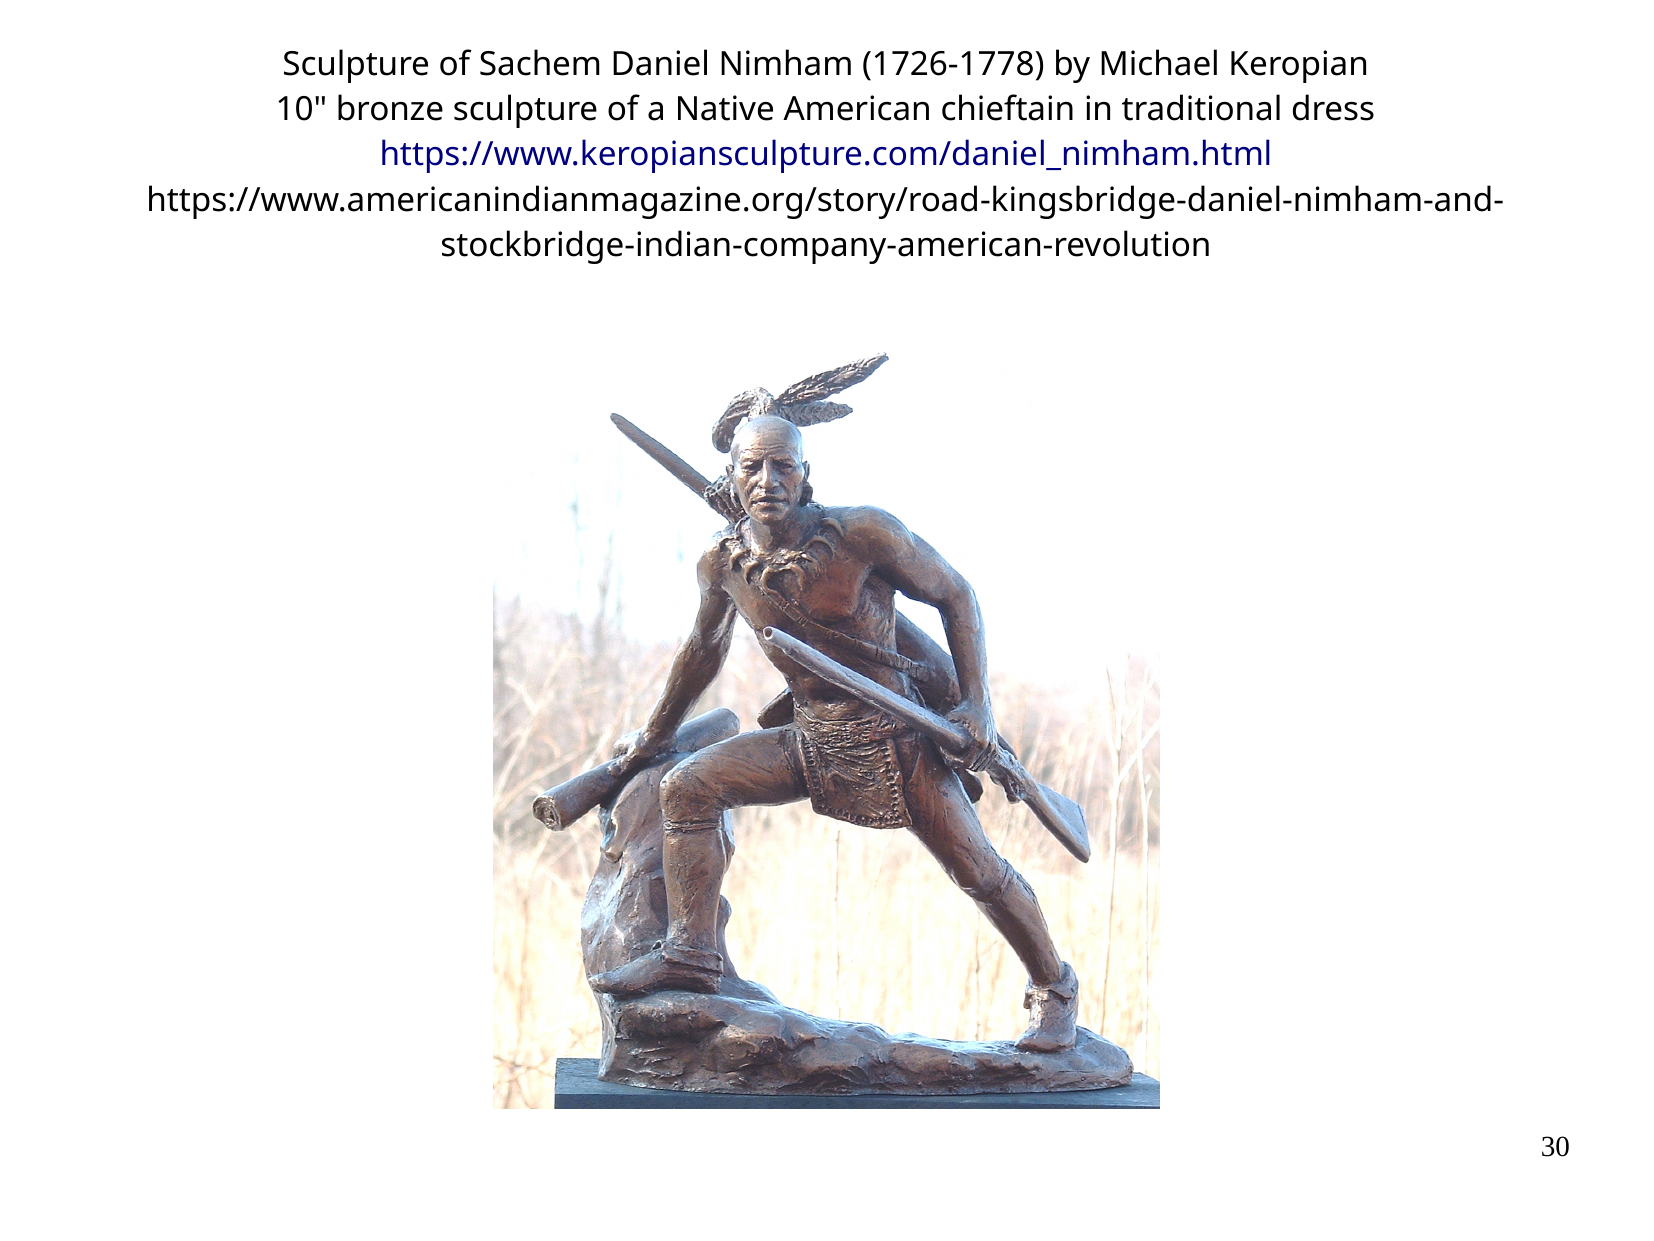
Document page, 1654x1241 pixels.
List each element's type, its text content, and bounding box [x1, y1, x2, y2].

title Sculpture of Sachem Daniel Nimham (1726-1778) by Michael Keropian 10" bronze sculpture of a Native American chieftain in traditional dress https://www.keropiansculpture.com/daniel_nimham.html https://www.americanindianmagazine.org/story/road-kingsbridge-daniel-nimham-and-stockbridge-indian-company-american-revolution [82, 49, 1571, 257]
picture [493, 290, 1160, 1109]
